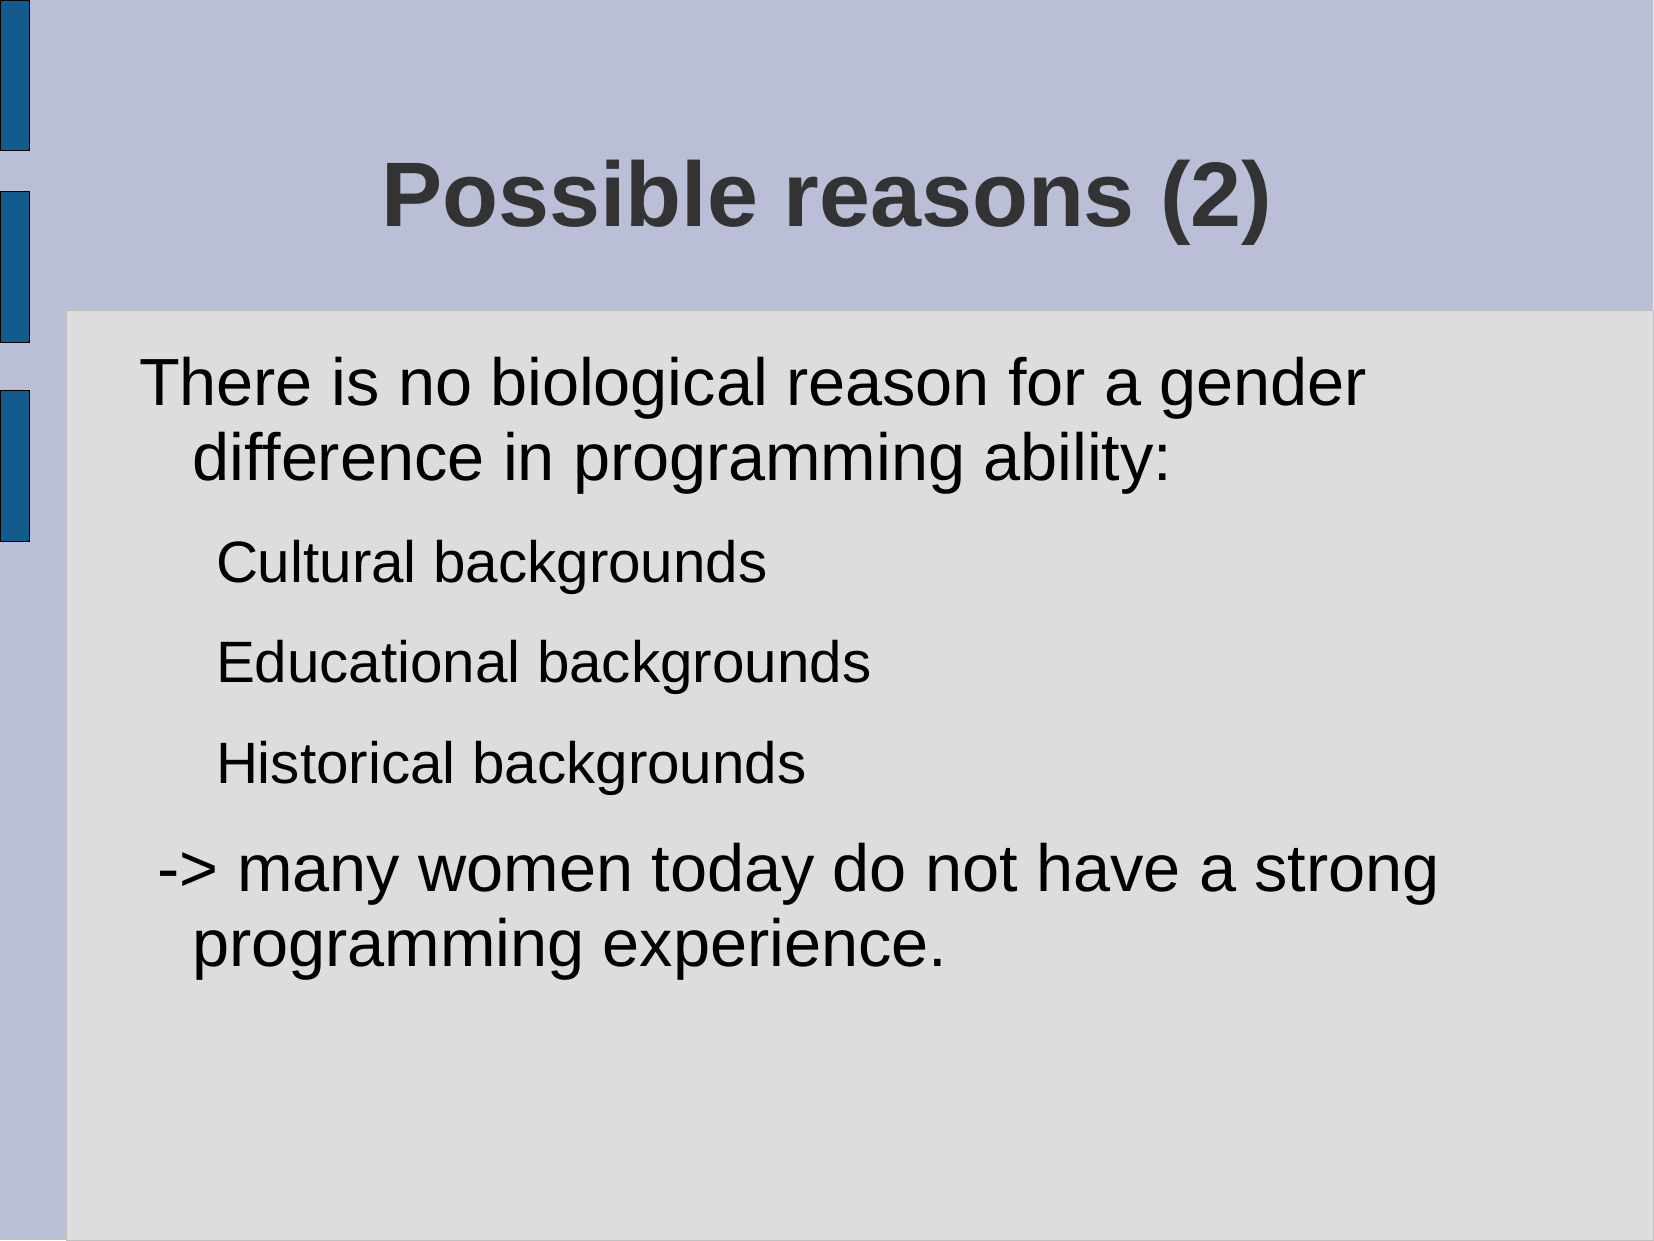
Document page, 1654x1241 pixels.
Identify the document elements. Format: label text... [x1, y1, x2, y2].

list There is no biological reason for a gender difference in programming ability: Cultural backgrounds Educational backgrounds Historical backgrounds -> many women today do not have a strong programming experience. [121, 344, 1534, 1144]
title Possible reasons (2) [121, 98, 1534, 291]
